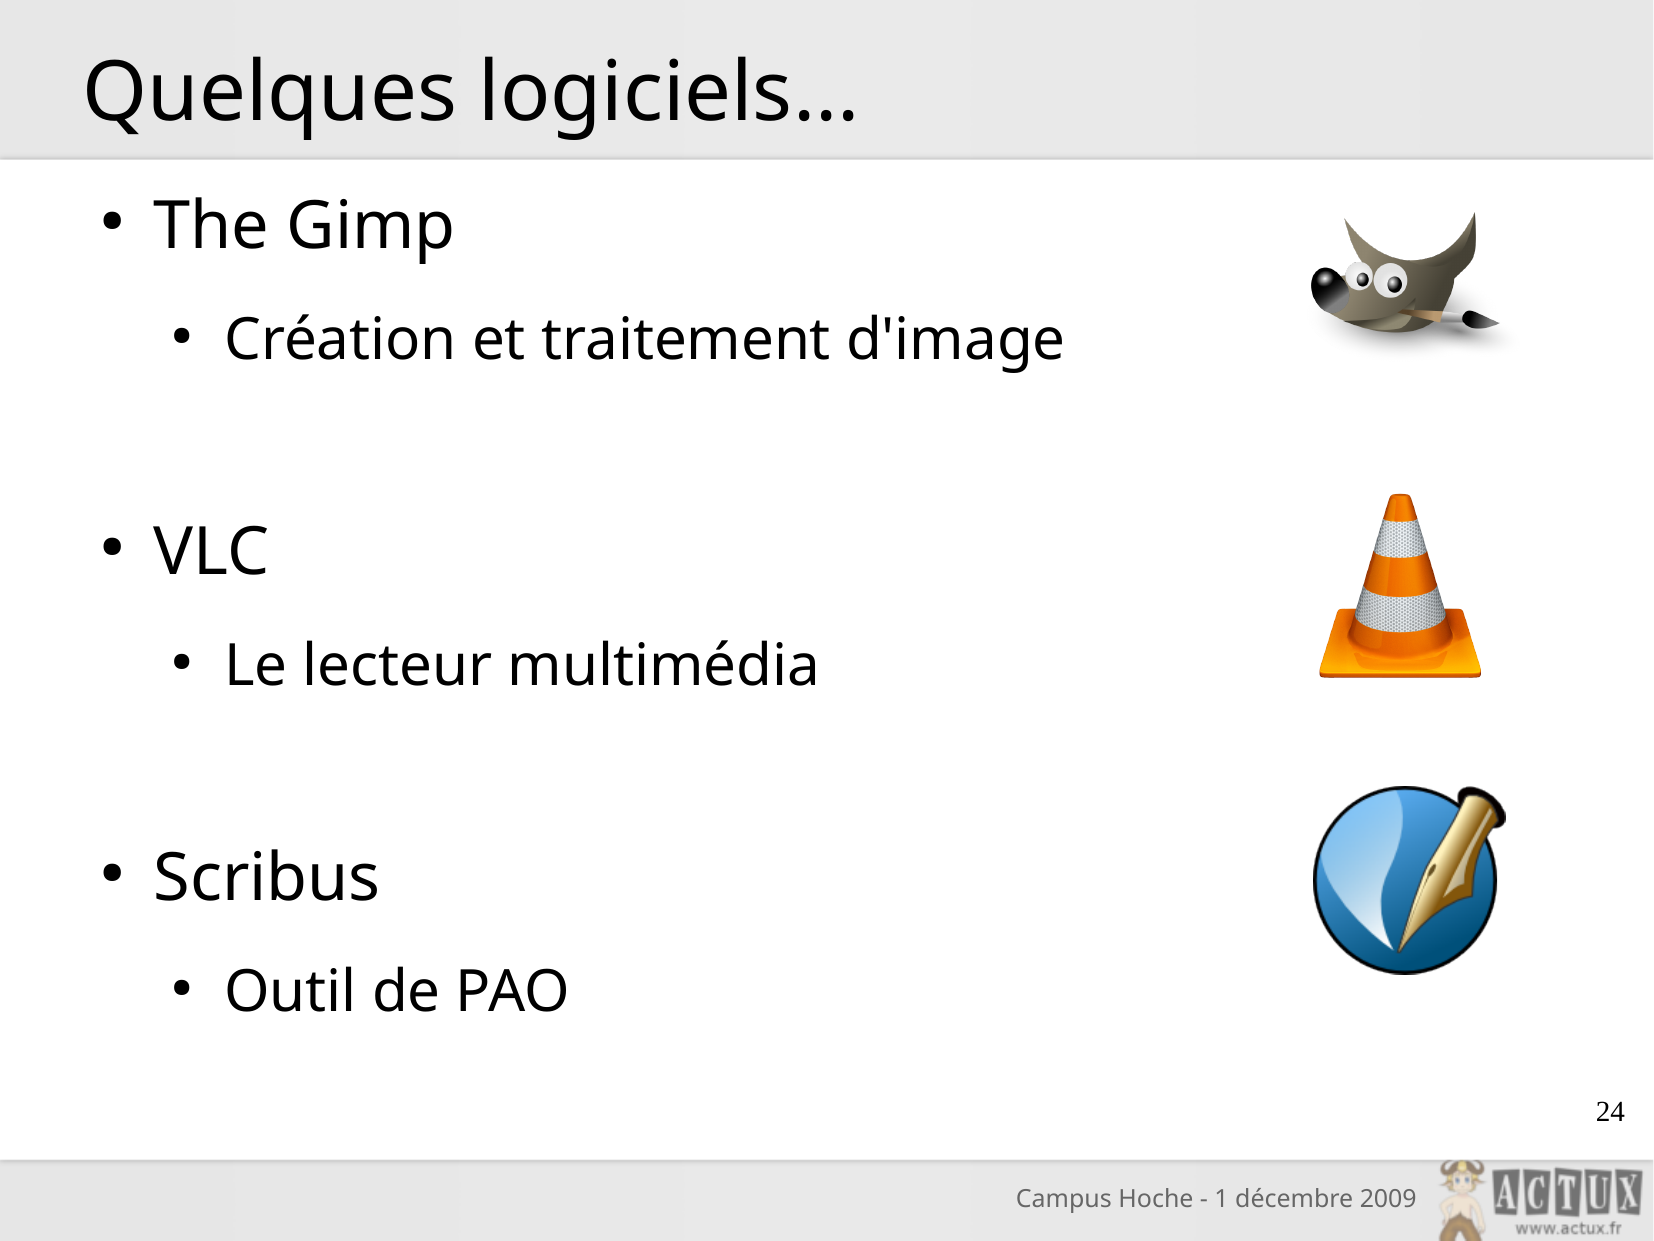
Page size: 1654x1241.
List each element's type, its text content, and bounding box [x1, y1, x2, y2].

title Quelques logiciels... [82, 29, 1571, 148]
list The Gimp Création et traitement d'image VLC Le lecteur multimédia Scribus Outil de PAO [82, 177, 1571, 1109]
picture [0, 0, 1654, 1241]
